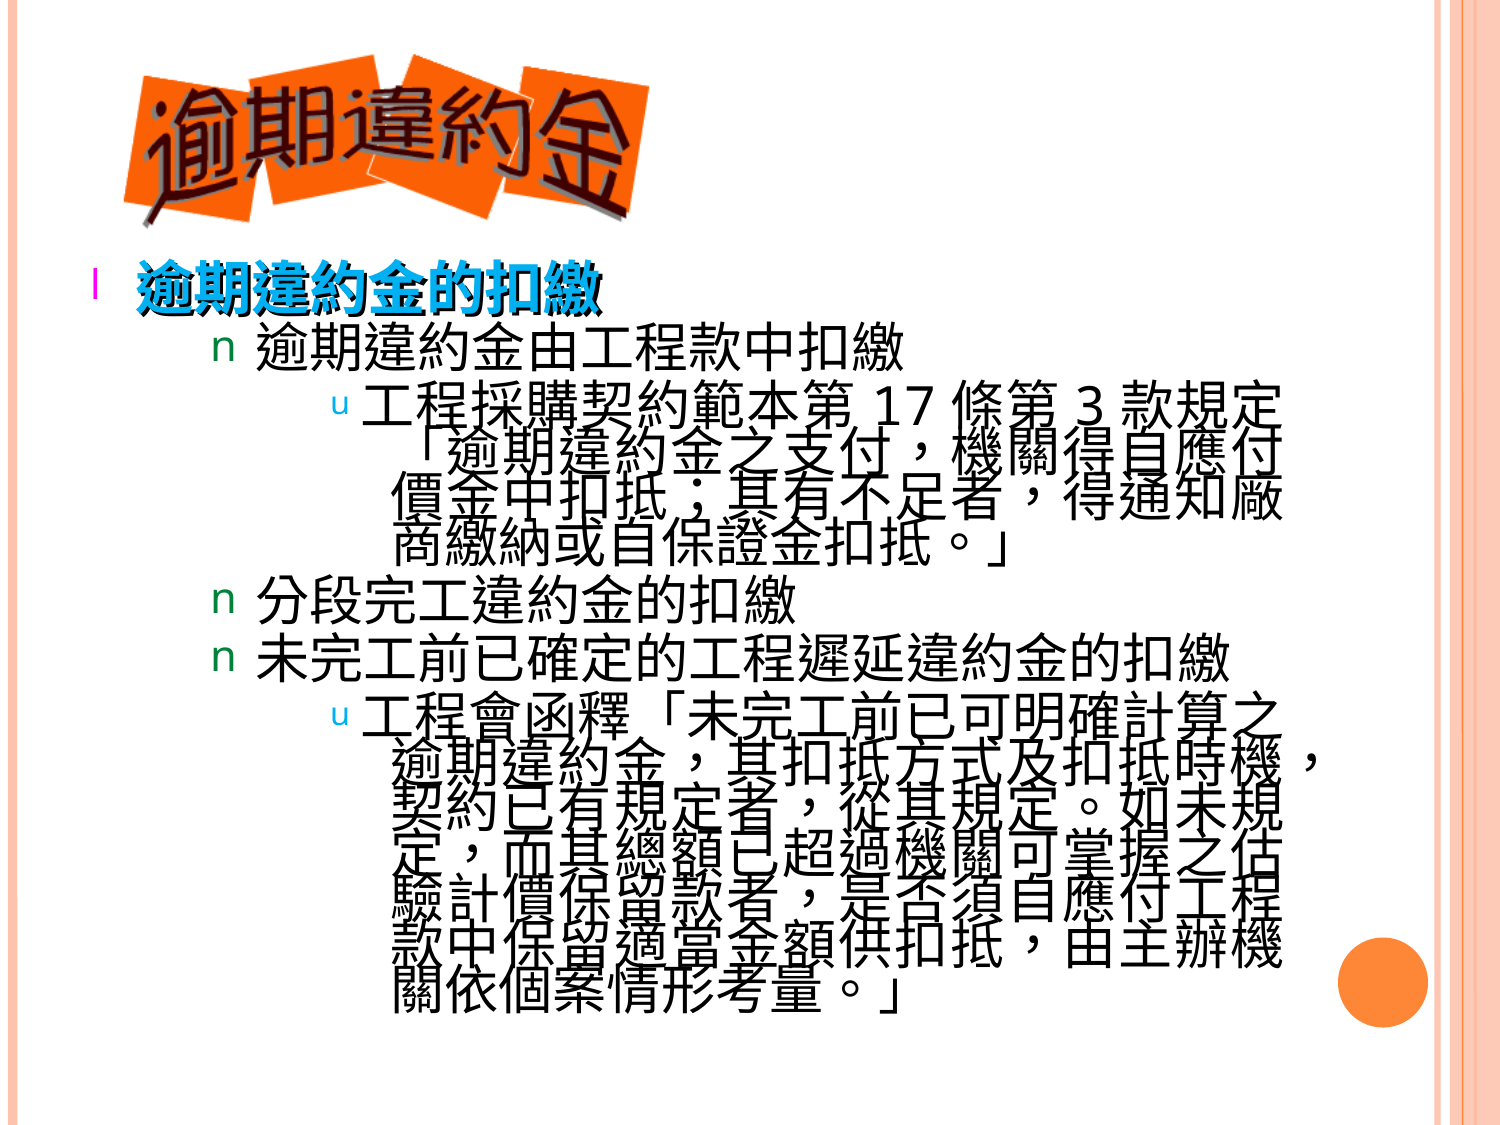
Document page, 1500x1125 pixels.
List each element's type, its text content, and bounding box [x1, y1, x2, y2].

list 逾期違約金的扣繳 逾期違約金由工程款中扣繳 工程採購契約範本第17條第3款規定「逾期違約金之支付，機關得自應付價金中扣抵；其有不足者，得通知廠商繳納或自保證金扣抵。」 分段完工違約金的扣繳 未完工前已確定的工程遲延違約金的扣繳 工程會函釋「未完工前已可明確計算之逾期違約金，其扣抵方式及扣抵時機，契約已有規定者，從其規定。如未規定，而其總額已超過機關可掌握之估驗計價保留款者，是否須自應付工程款中保留適當金額供扣抵，由主辦機關依個案情形考量。」 [75, 262, 1300, 1062]
picture [120, 49, 656, 234]
